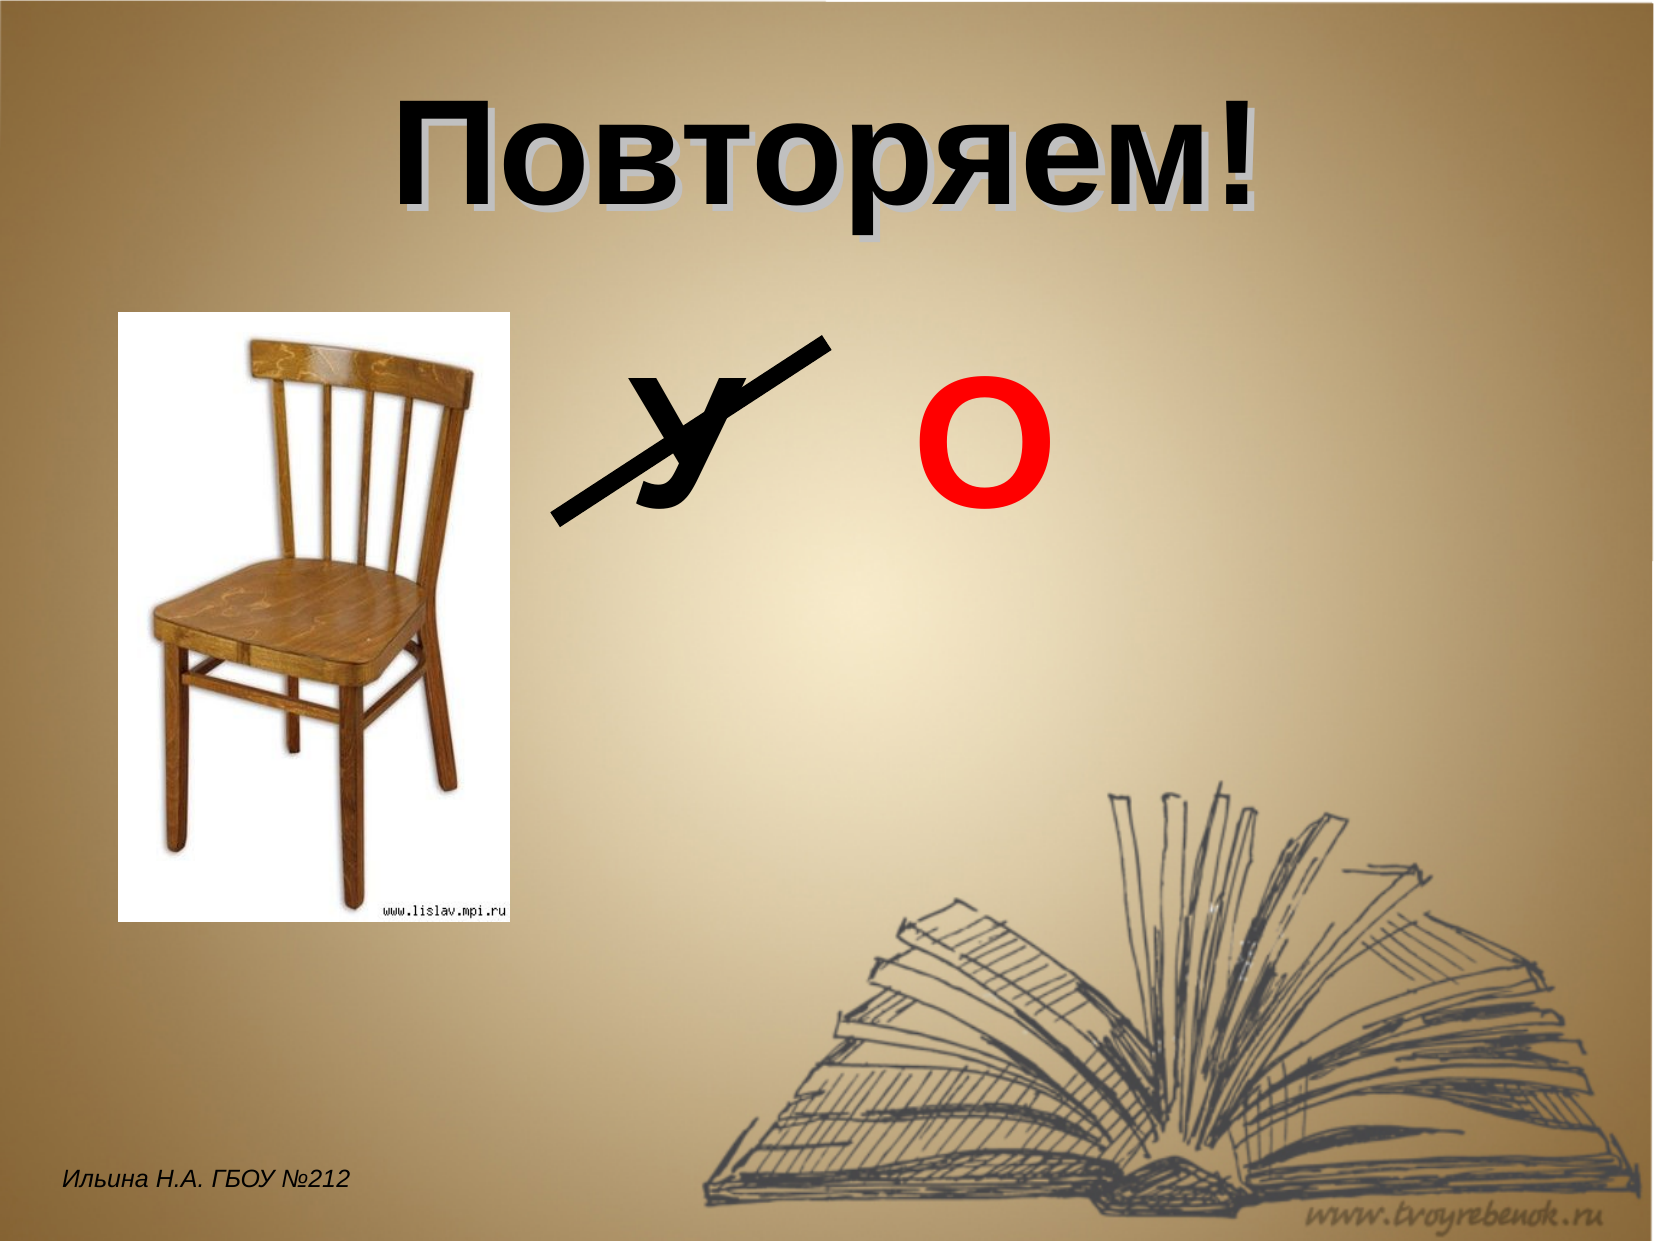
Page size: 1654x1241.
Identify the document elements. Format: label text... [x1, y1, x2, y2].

text_box У [614, 330, 897, 556]
title Повторяем! [82, 49, 1571, 257]
picture [0, 0, 1654, 1241]
text_box Ильина Н.А. ГБОУ №212 [47, 1157, 626, 1201]
text_box О [897, 330, 1347, 556]
